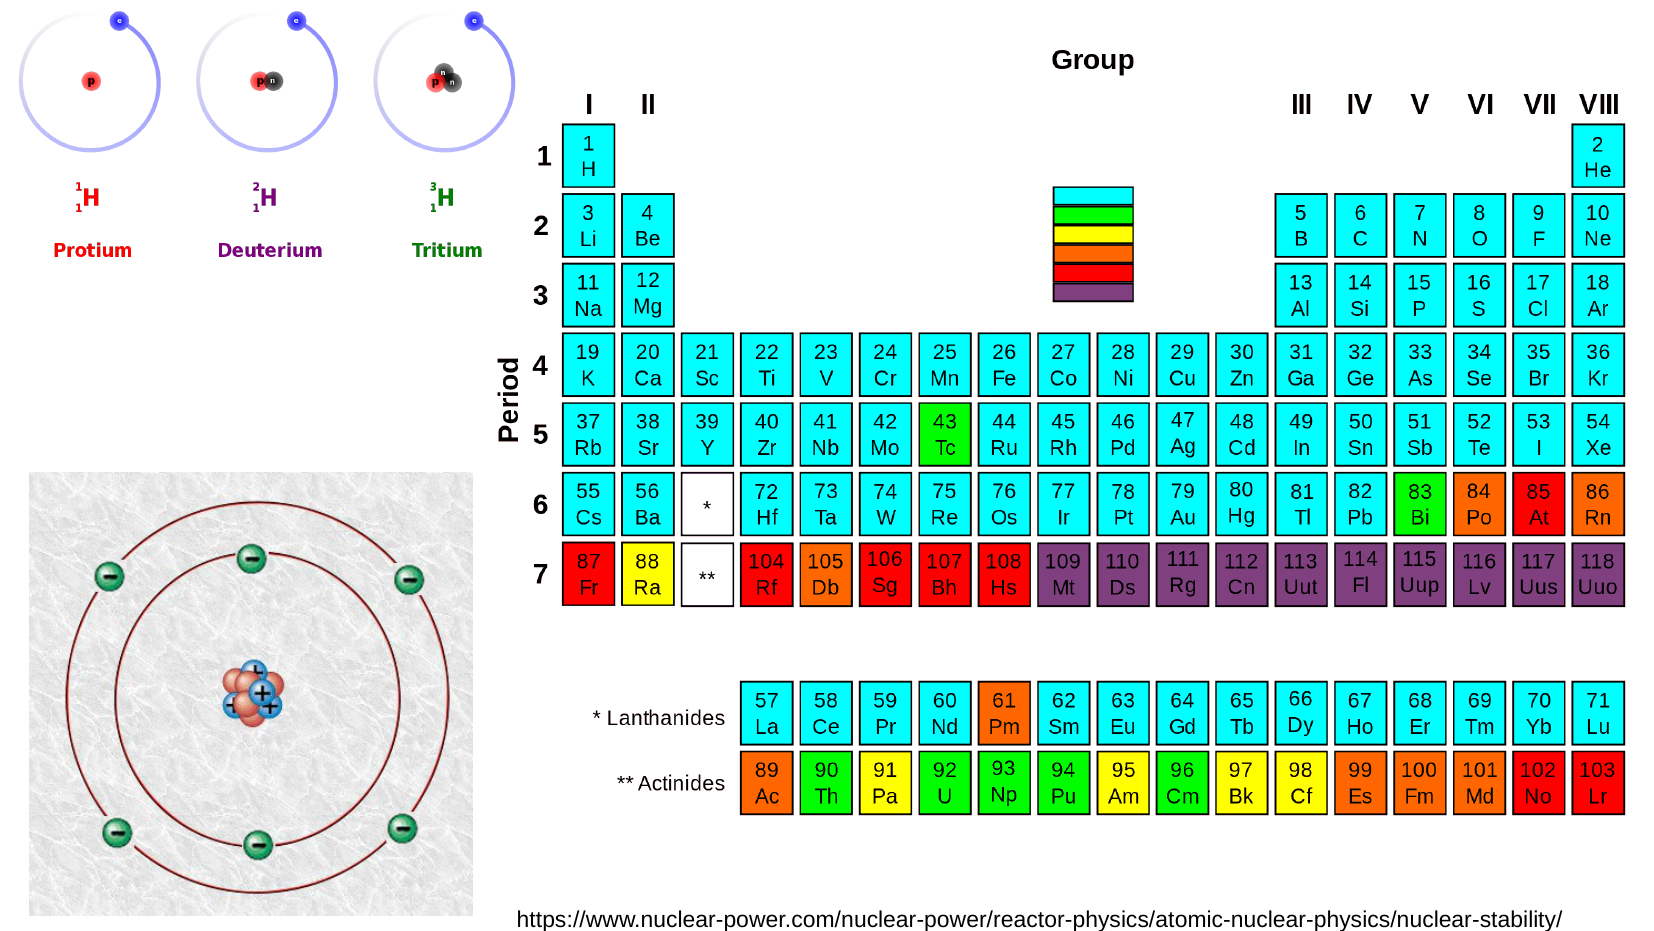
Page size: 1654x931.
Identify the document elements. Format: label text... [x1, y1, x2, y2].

picture [0, 0, 1654, 916]
text_box https://www.nuclear-power.com/nuclear-power/reactor-physics/atomic-nuclear-physics/nuclear-stability/ [501, 897, 1654, 931]
